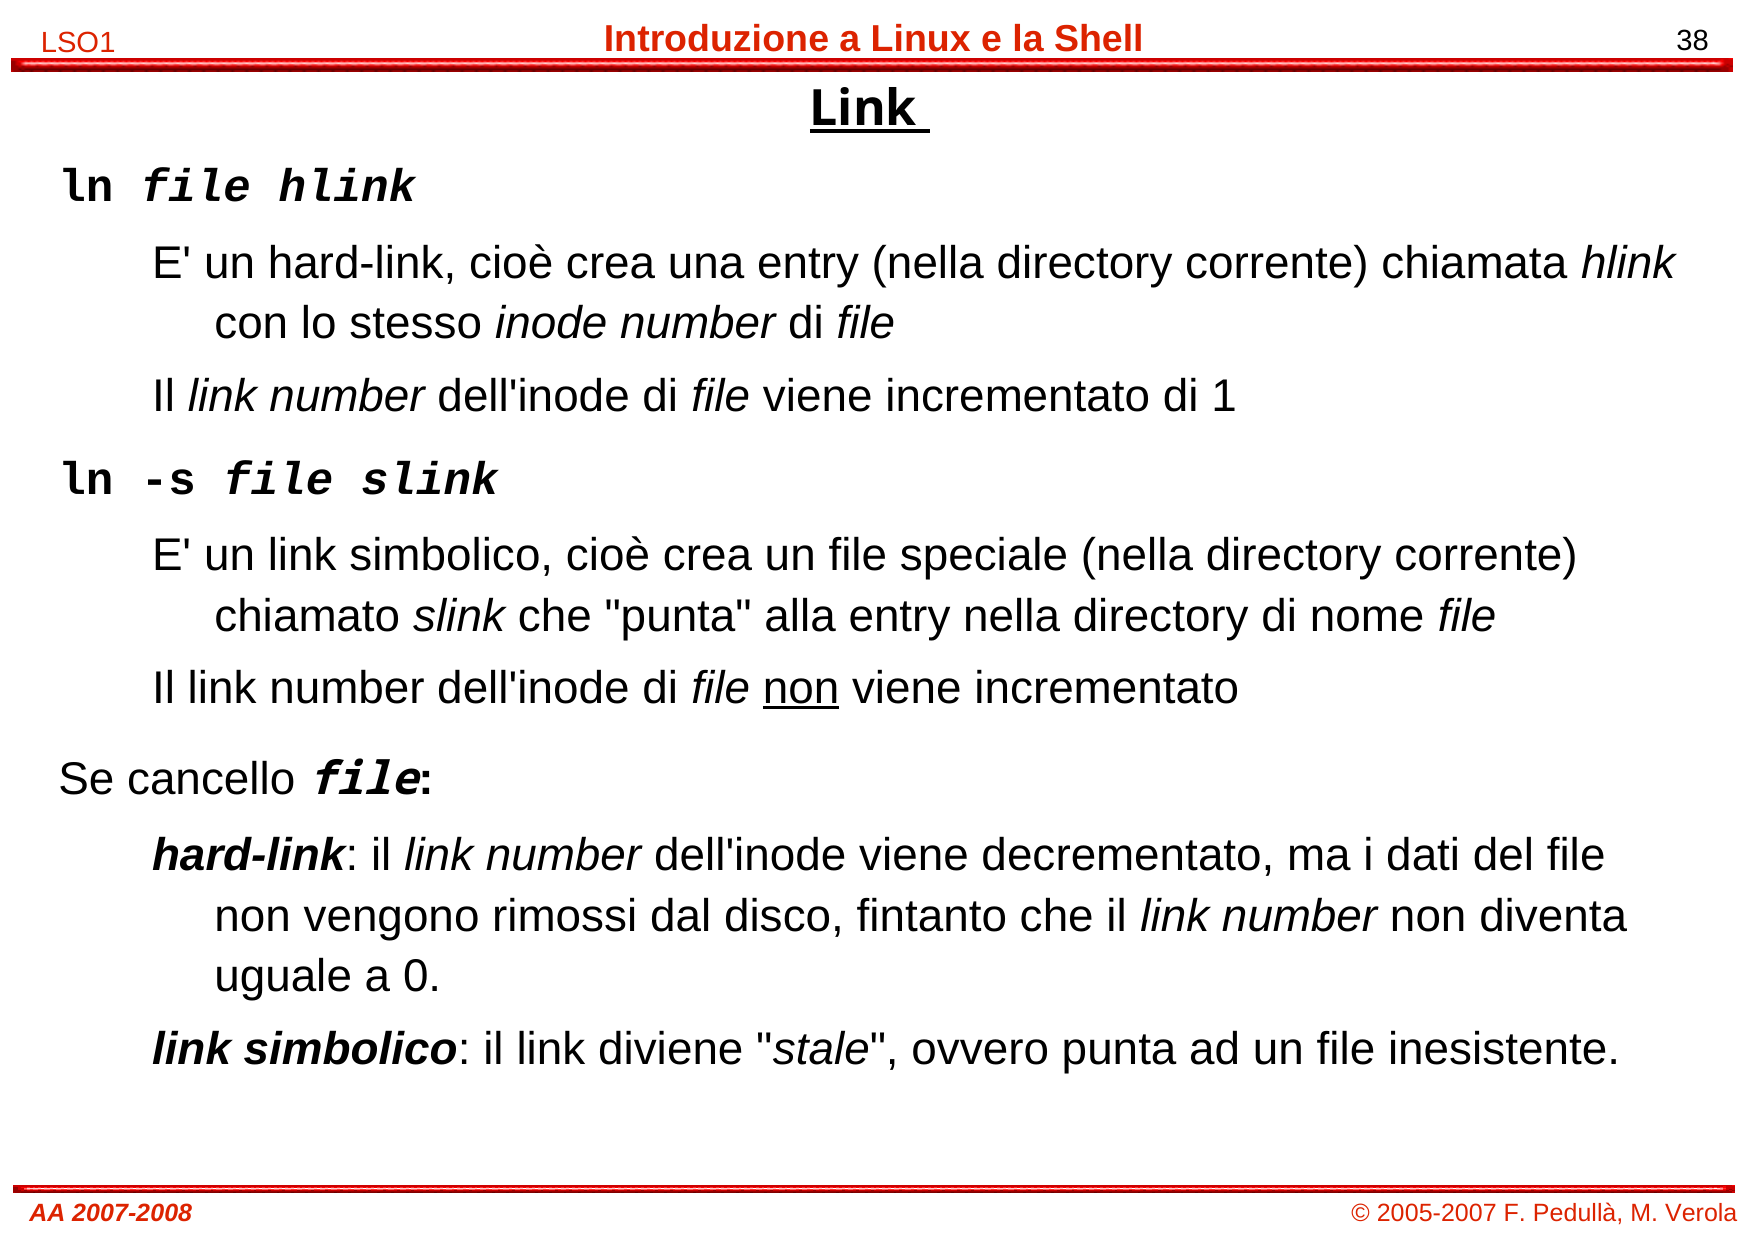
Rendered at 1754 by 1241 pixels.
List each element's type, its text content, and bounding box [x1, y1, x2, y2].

title Link [809, 60, 944, 156]
picture [11, 58, 1733, 72]
list ln file hlink E' un hard-link, cioè crea una entry (nella directory corrente) chiamata hlink con lo stesso inode number di file Il link number dell'inode di file viene incrementato di 1 ln -s file slink E' un link simbolico, cioè crea un file speciale (nella directory corrente) chiamato slink che "punta" alla entry nella directory di nome file Il link number dell'inode di file non viene incrementato Se cancello file: hard-link: il link number dell'inode viene decrementato, ma i dati del file non vengono rimossi dal disco, fintanto che il link number non diventa uguale a 0. link simbolico: il link diviene "stale", ovvero punta ad un file inesistente. [58, 161, 1696, 1172]
picture [13, 1185, 1735, 1193]
